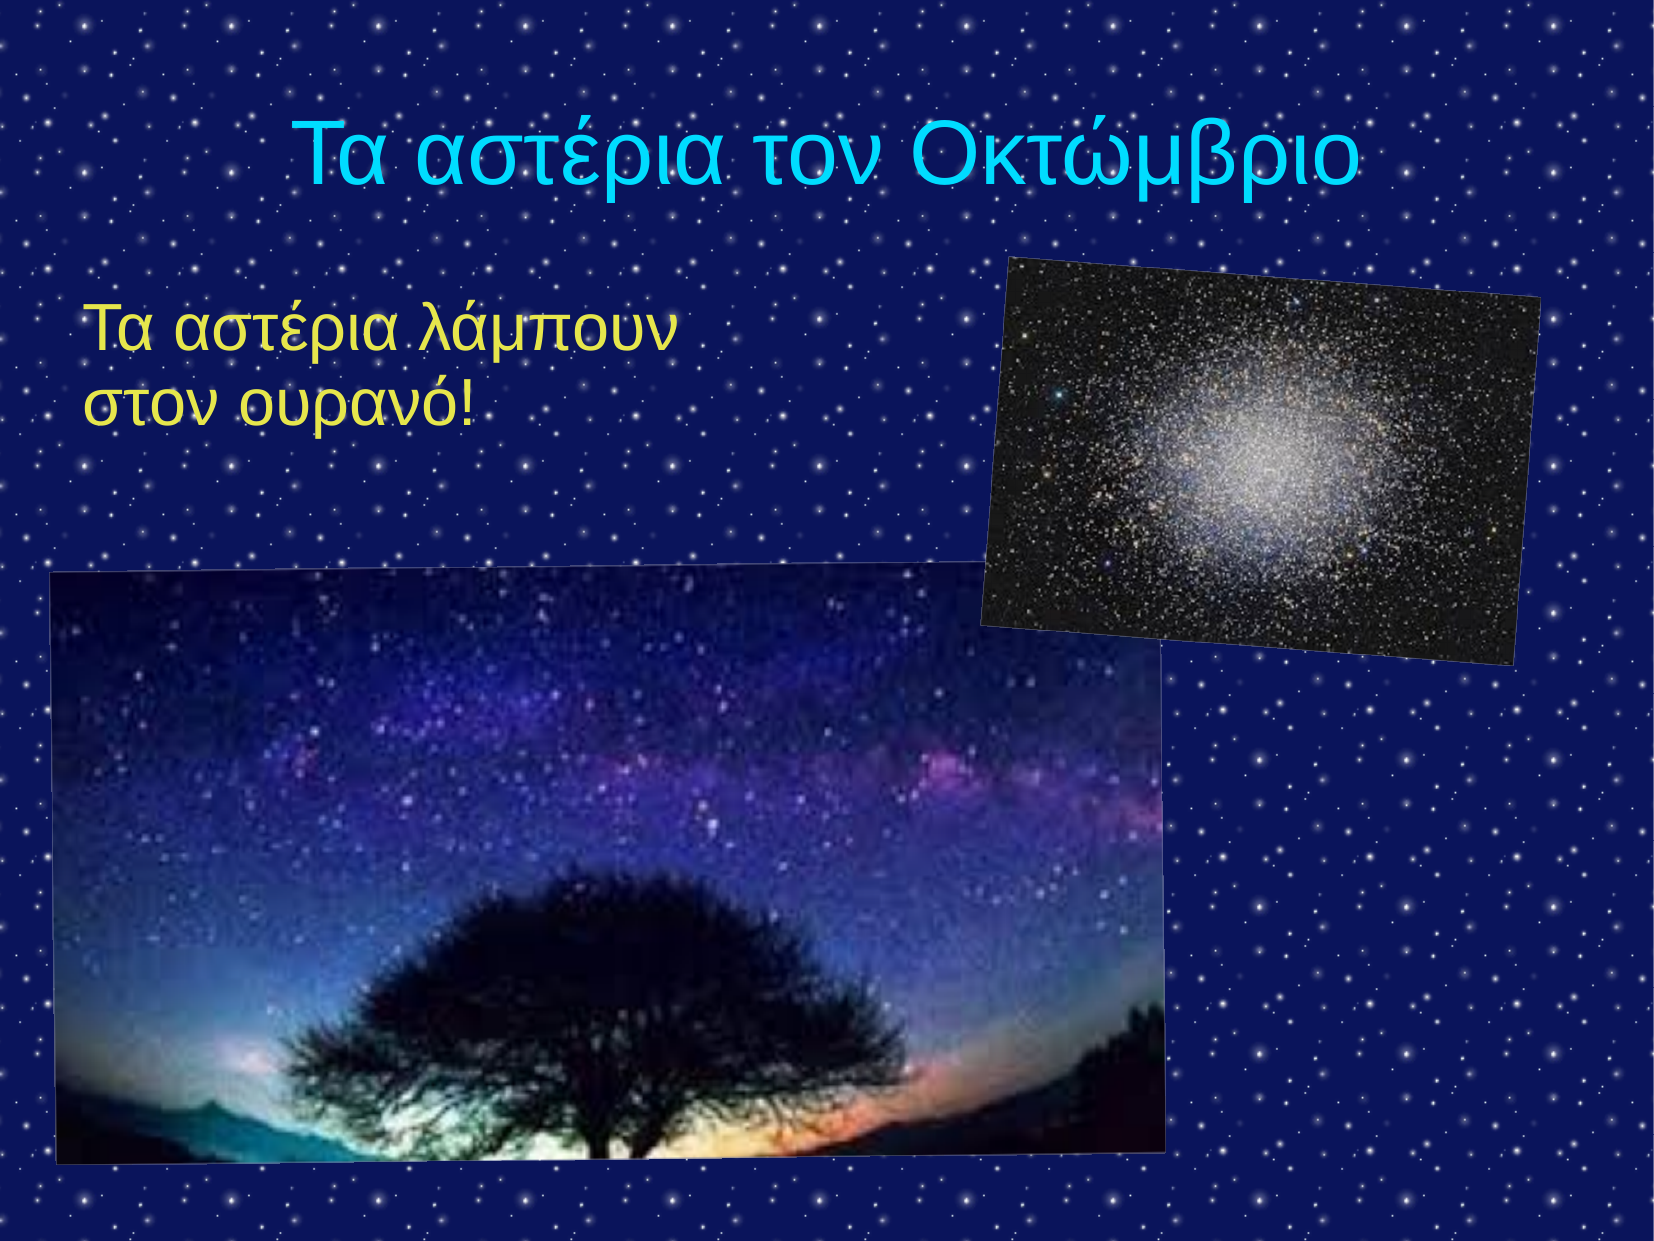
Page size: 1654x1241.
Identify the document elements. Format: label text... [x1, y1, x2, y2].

title Τα αστέρια τον Οκτώμβριο [82, 49, 1571, 257]
picture [0, 0, 1654, 1241]
list Τα αστέρια λάμπουν στον ουρανό! [82, 290, 793, 570]
